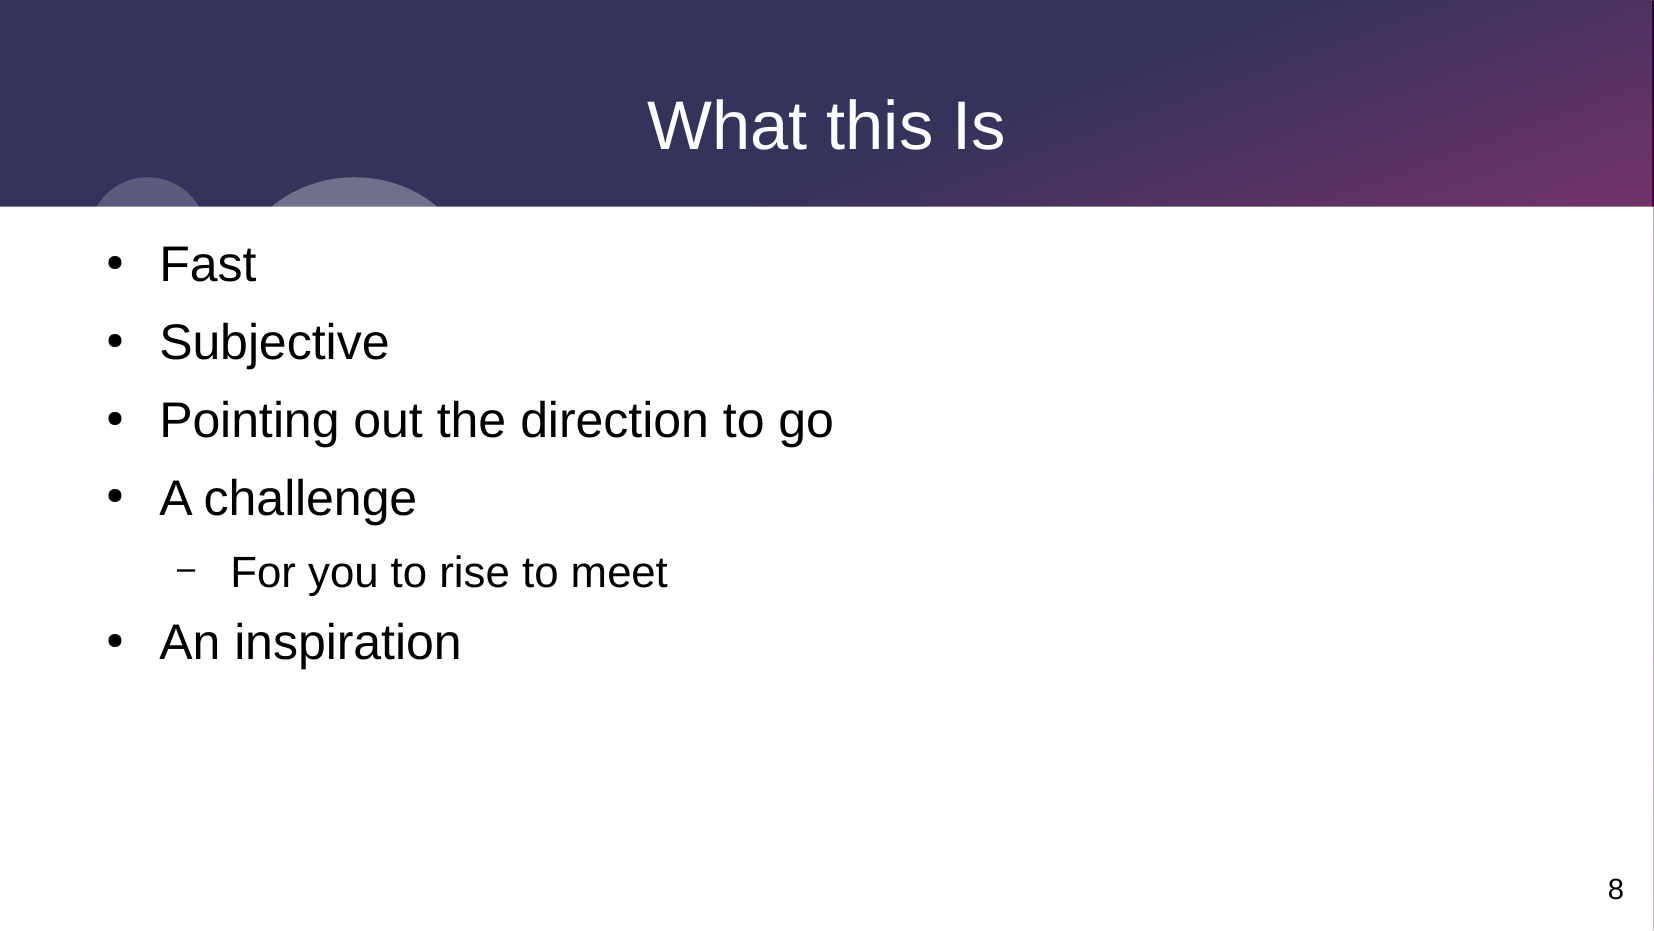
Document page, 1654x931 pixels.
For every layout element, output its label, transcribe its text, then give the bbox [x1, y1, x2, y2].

list Fast Subjective Pointing out the direction to go A challenge For you to rise to meet An inspiration [88, 236, 1565, 827]
title What this Is [88, 44, 1565, 207]
